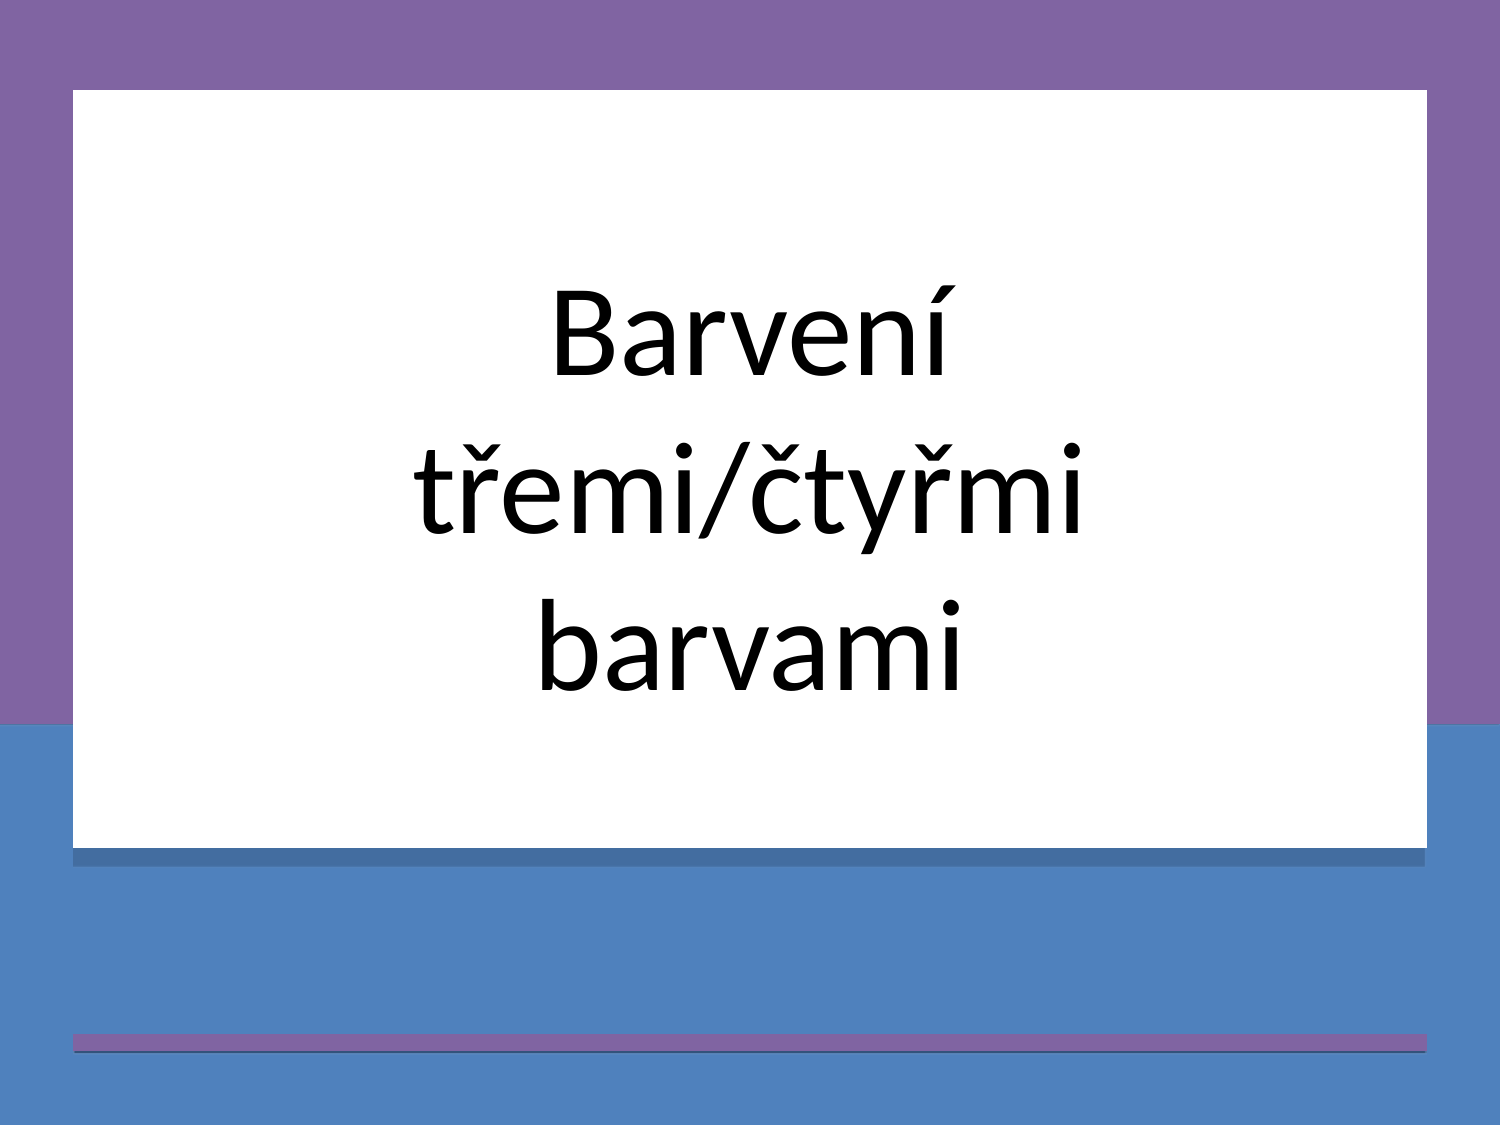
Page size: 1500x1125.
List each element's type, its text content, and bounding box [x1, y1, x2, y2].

title Barvení třemi/čtyřmi barvami [187, 212, 1313, 750]
text_box [0, 0, 1500, 1125]
